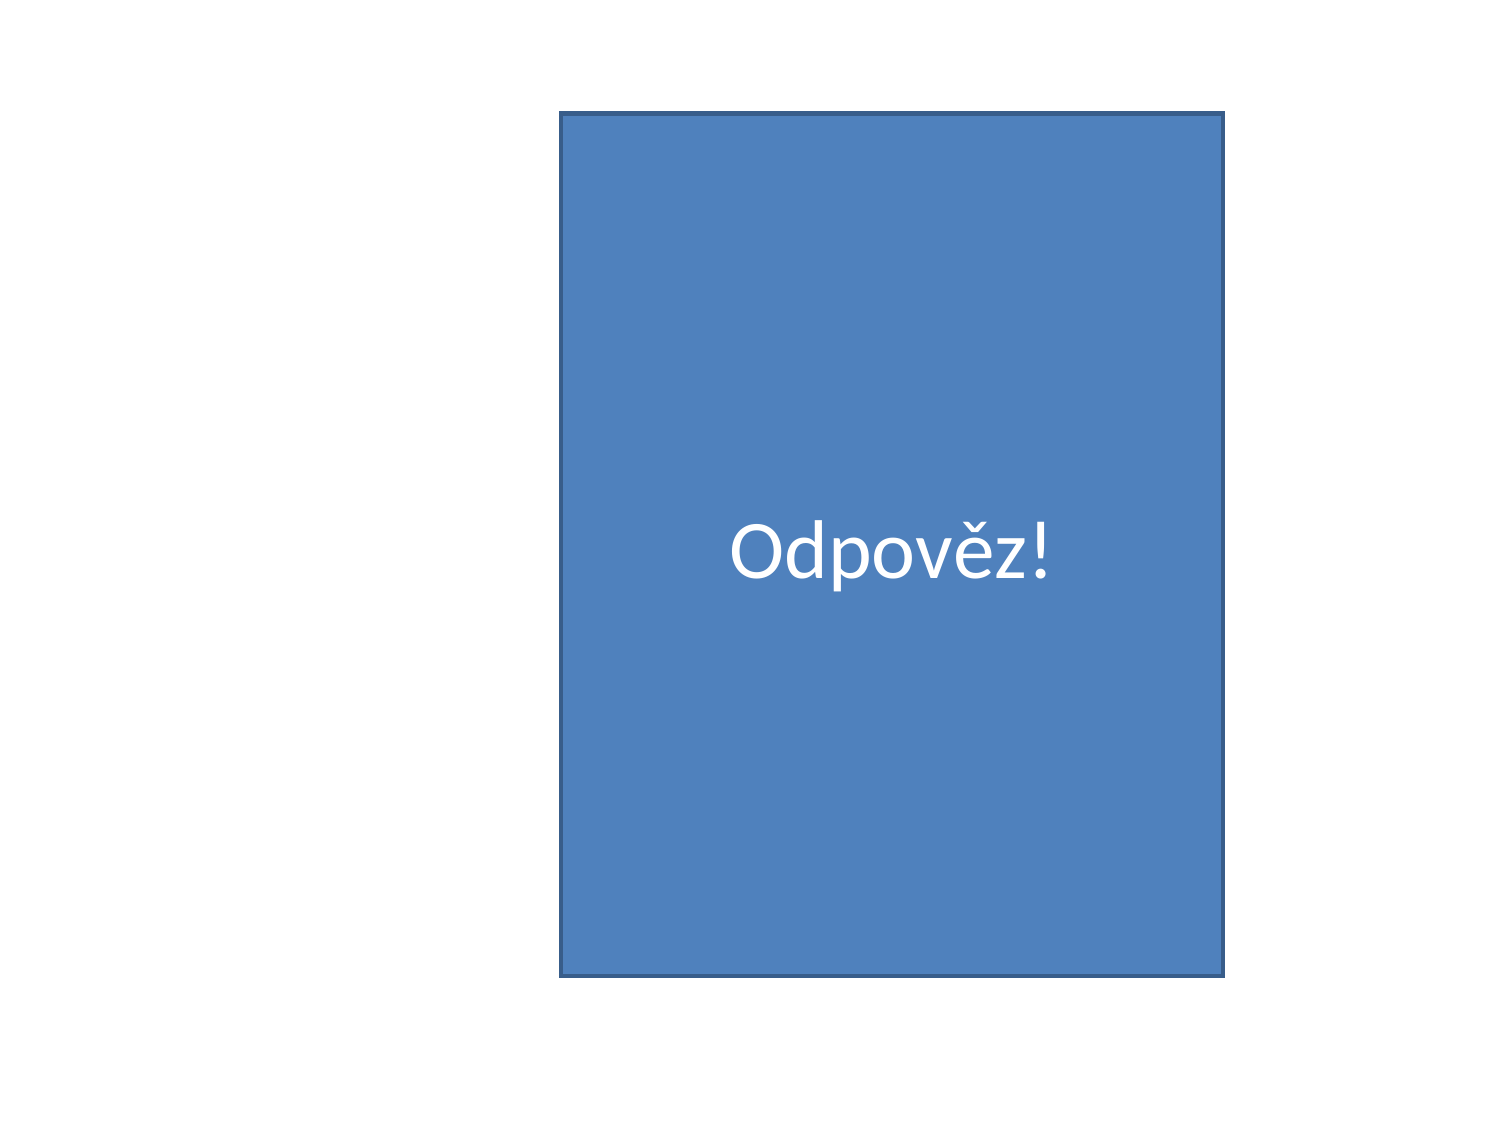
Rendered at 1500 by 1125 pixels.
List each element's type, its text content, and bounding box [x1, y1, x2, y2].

text_box Odpověz! [561, 113, 1223, 977]
